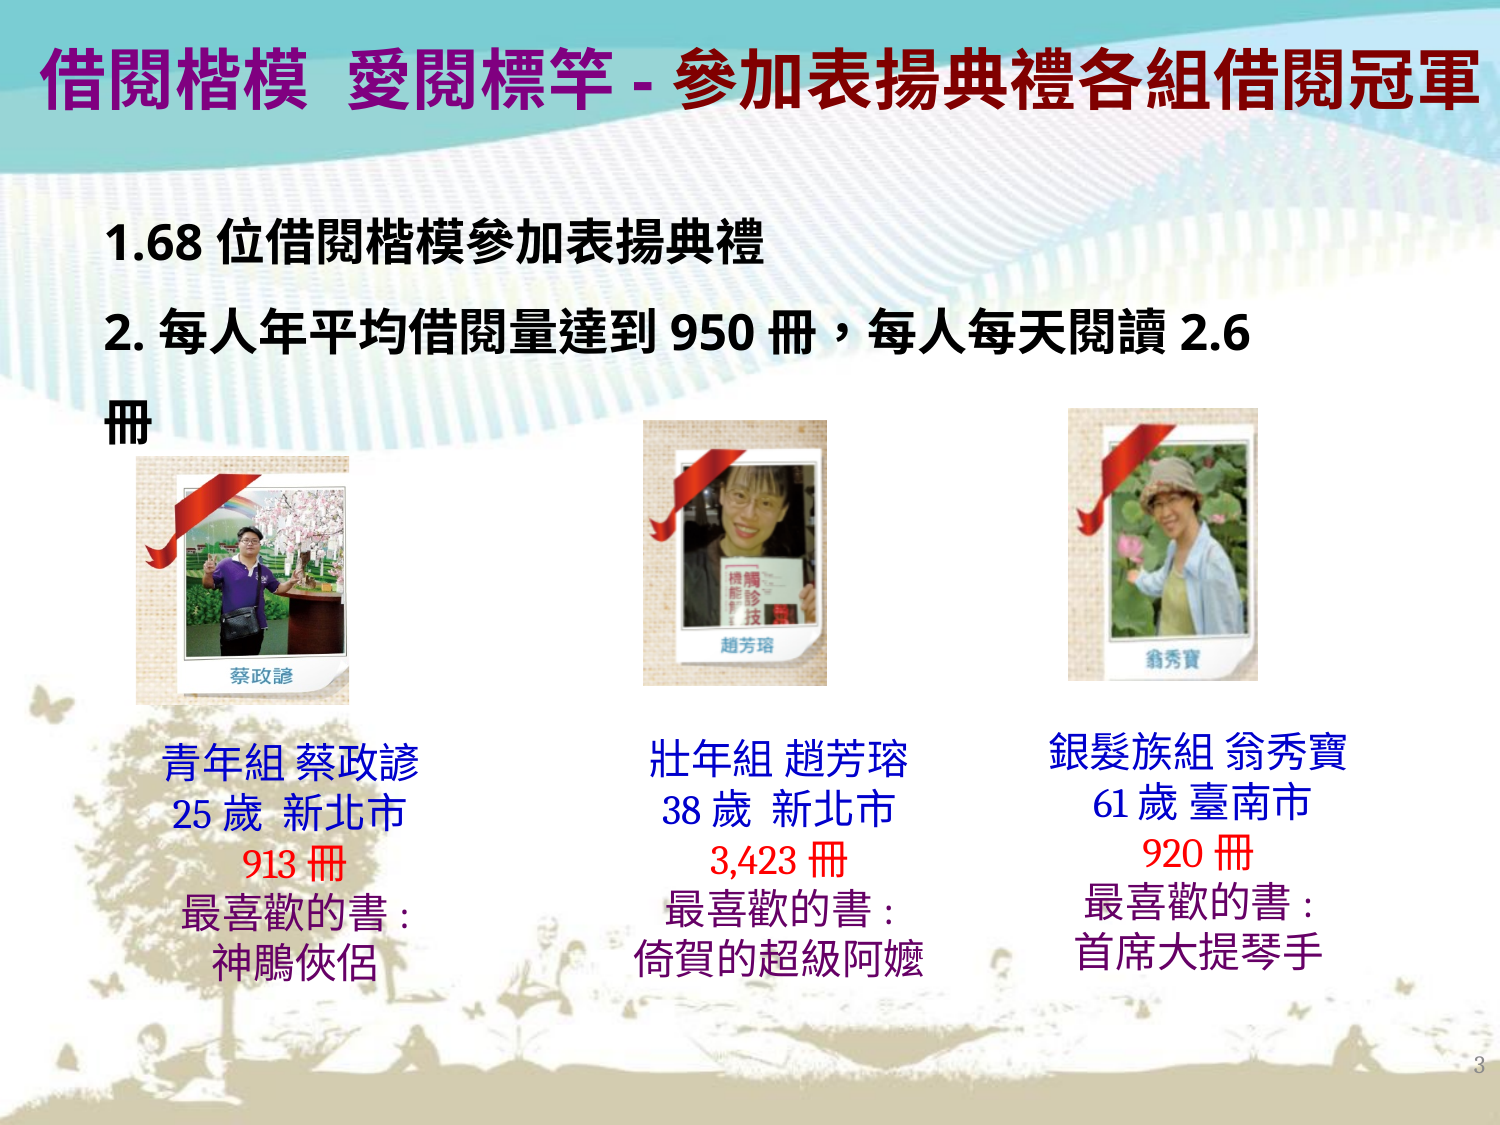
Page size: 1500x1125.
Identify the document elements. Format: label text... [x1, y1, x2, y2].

picture [0, 0, 1500, 1125]
text_box 青年組 蔡政諺 25歲 新北市913冊 最喜歡的書: 神鵰俠侶 [76, 798, 514, 976]
text_box 借閱楷模 愛閱標竿-參加表揚典禮各組借閱冠軍 [24, 30, 1499, 126]
text_box 銀髮族組 翁秀寶 61歲 臺南市 920冊 最喜歡的書: 首席大提琴手 [962, 786, 1436, 965]
text_box 1.68位借閱楷模參加表揚典禮 2.每人年平均借閱量達到950冊，每人每天閱讀2.6冊 [88, 172, 1302, 458]
slide_number <編號> [1149, 1024, 1500, 1103]
text_box 壯年組 趙芳瑢 38歲 新北市 3,423冊 最喜歡的書: 倚賀的超級阿嬤 [549, 775, 996, 941]
